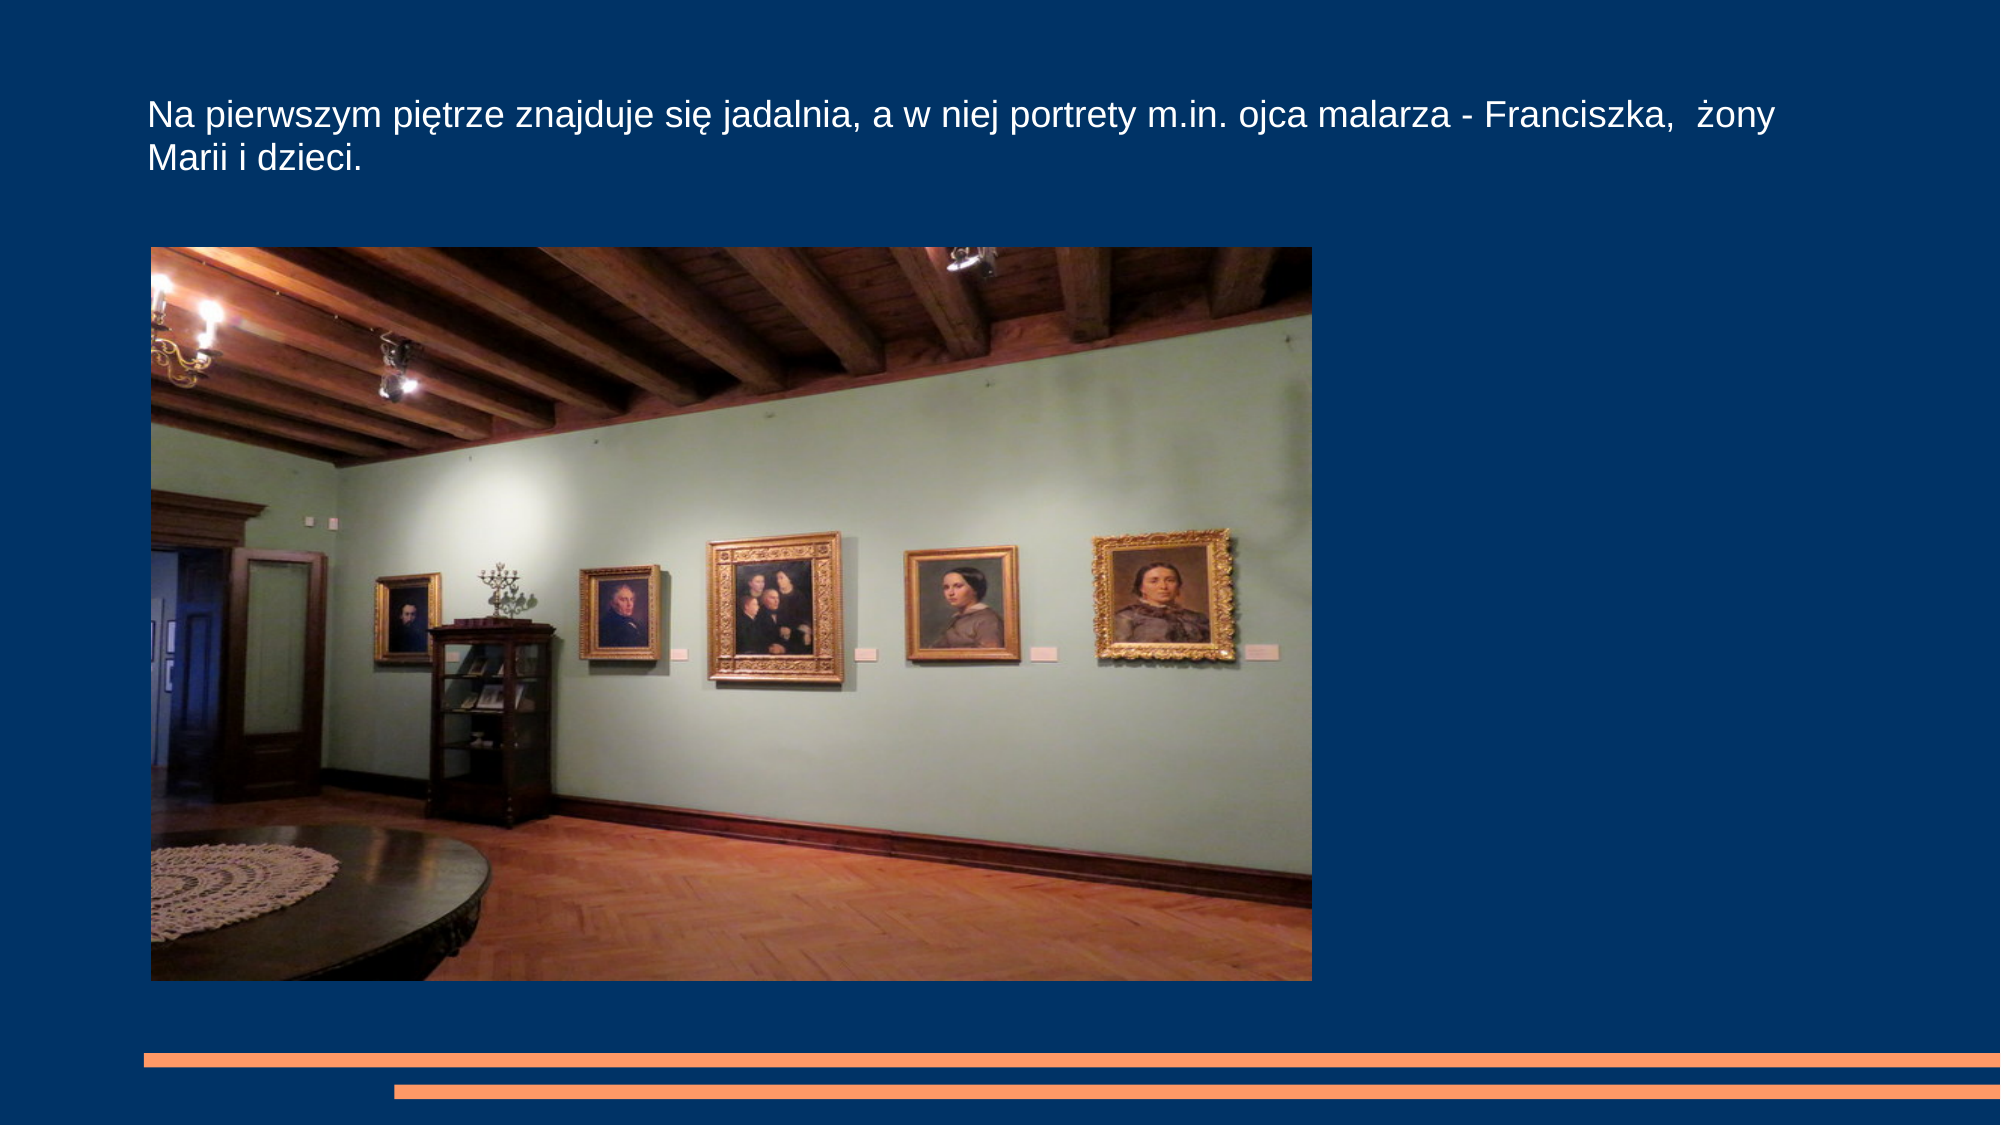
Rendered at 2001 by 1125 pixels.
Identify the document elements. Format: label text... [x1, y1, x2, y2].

title Na pierwszym piętrze znajduje się jadalnia, a w niej portrety m.in. ojca malarza - Franciszka, żony Marii i dzieci. [146, 41, 1855, 230]
picture [151, 247, 1312, 981]
